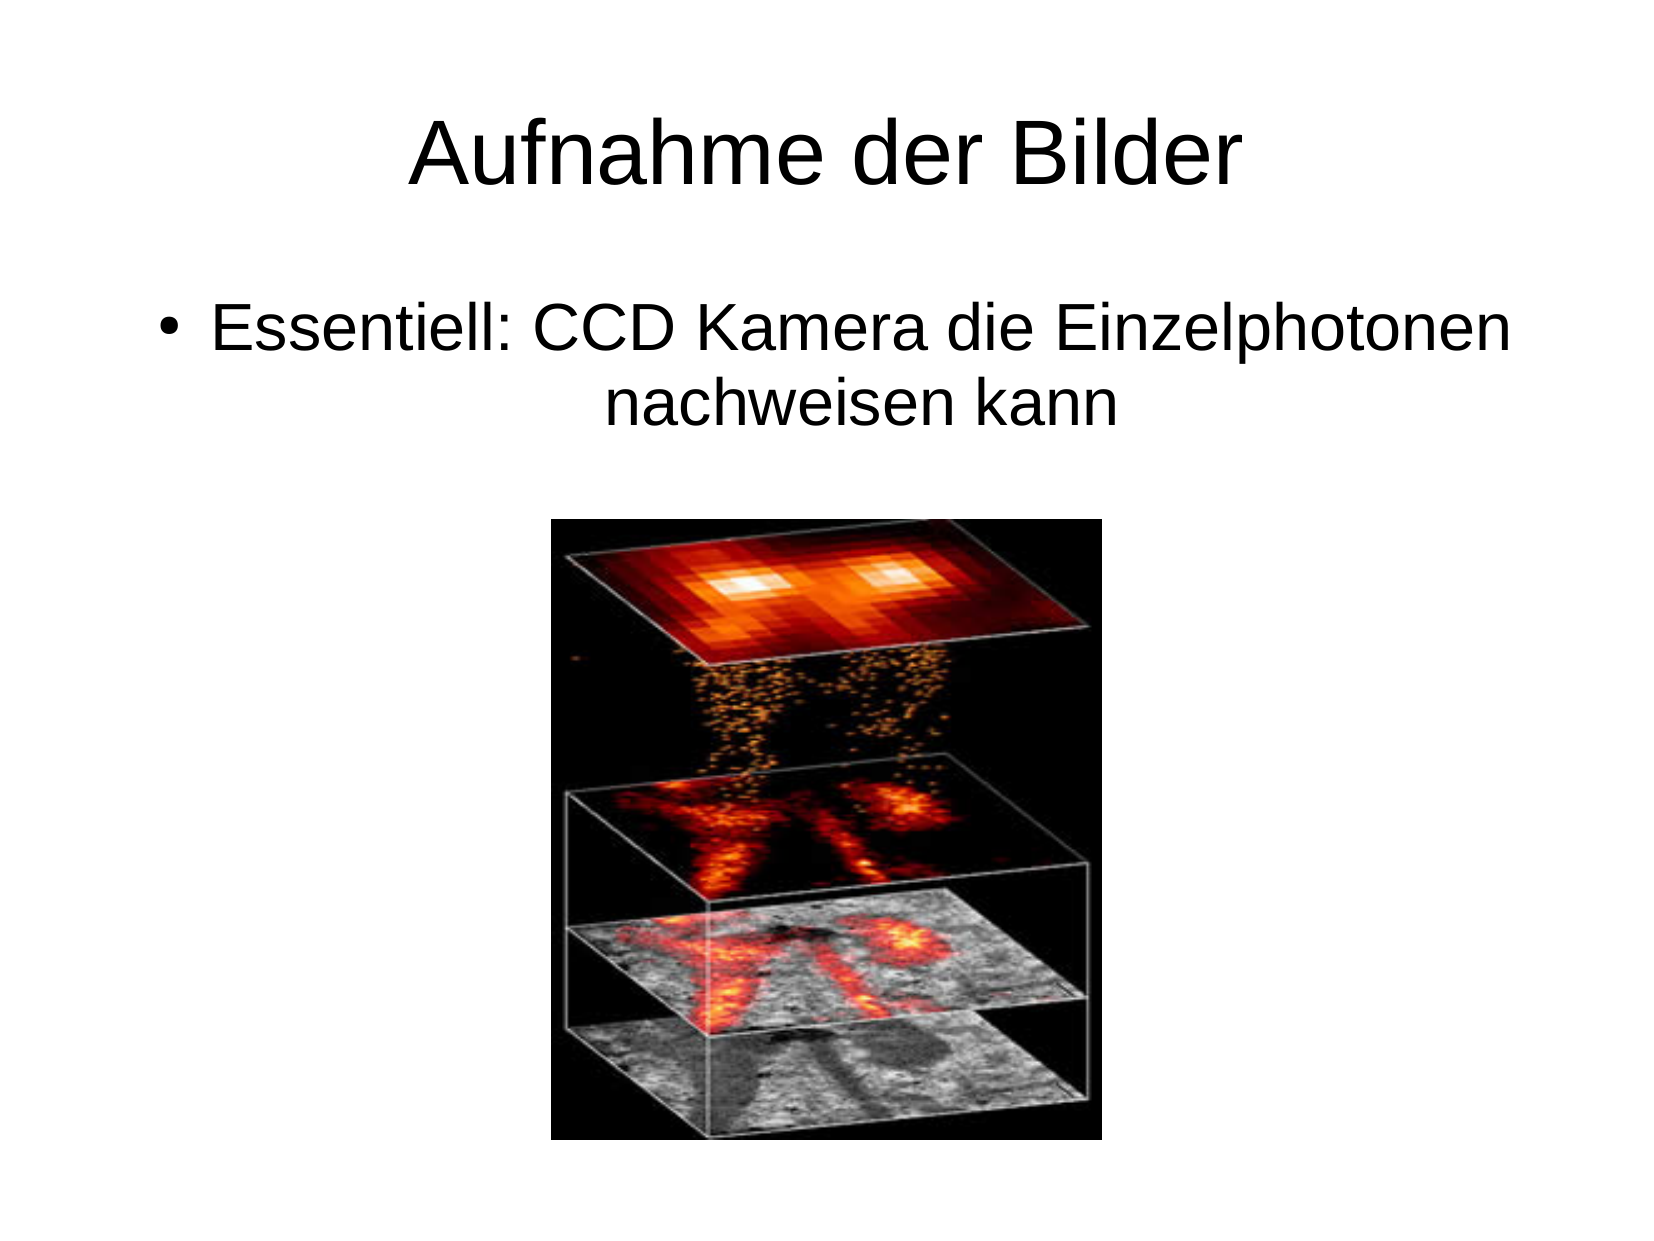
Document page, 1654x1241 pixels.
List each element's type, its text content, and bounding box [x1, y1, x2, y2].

list Essentiell: CCD Kamera die Einzelphotonen nachweisen kann [82, 290, 1571, 1109]
picture [551, 519, 1102, 1140]
title Aufnahme der Bilder [82, 49, 1571, 257]
